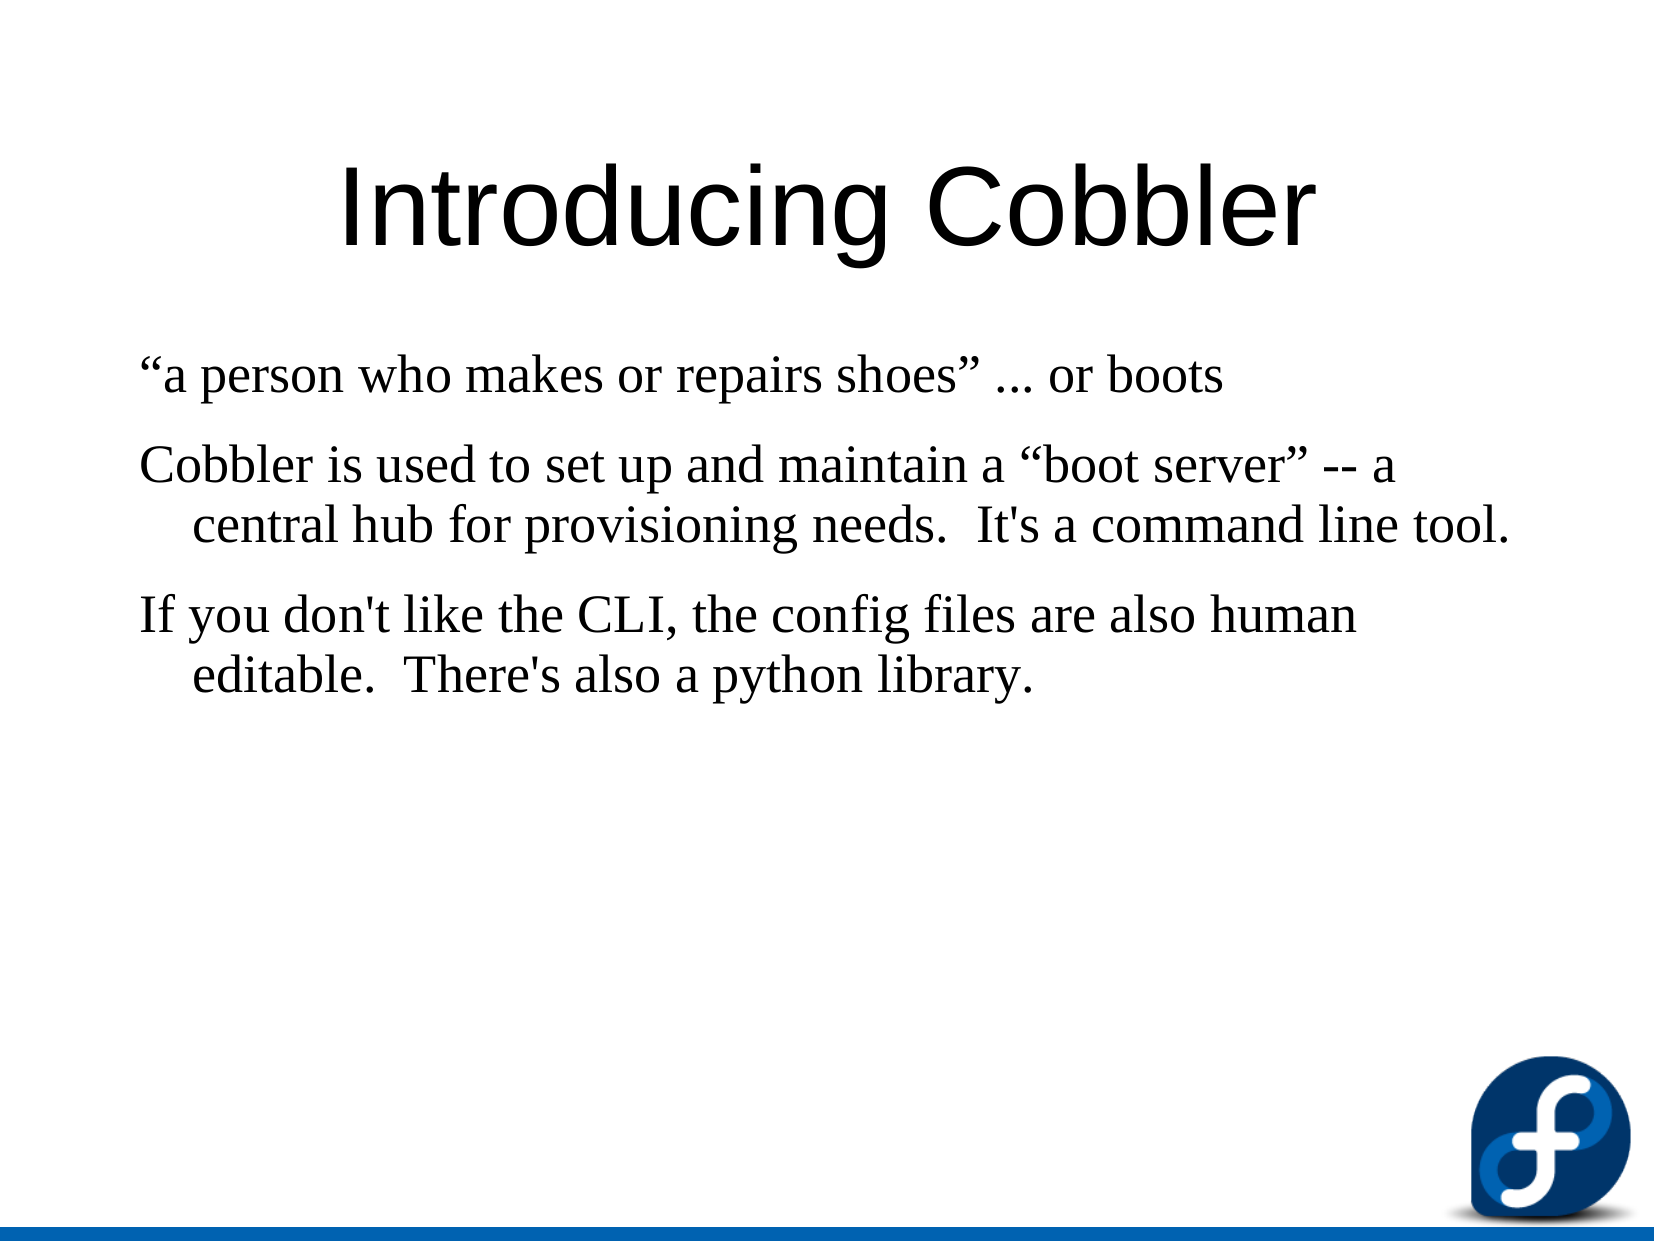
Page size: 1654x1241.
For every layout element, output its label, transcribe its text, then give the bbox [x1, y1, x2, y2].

title Introducing Cobbler [121, 102, 1534, 310]
list “a person who makes or repairs shoes” ... or boots Cobbler is used to set up and maintain a “boot server” -- a central hub for provisioning needs. It's a command line tool. If you don't like the CLI, the config files are also human editable. There's also a python library. [121, 344, 1534, 1127]
picture [1438, 1055, 1645, 1229]
